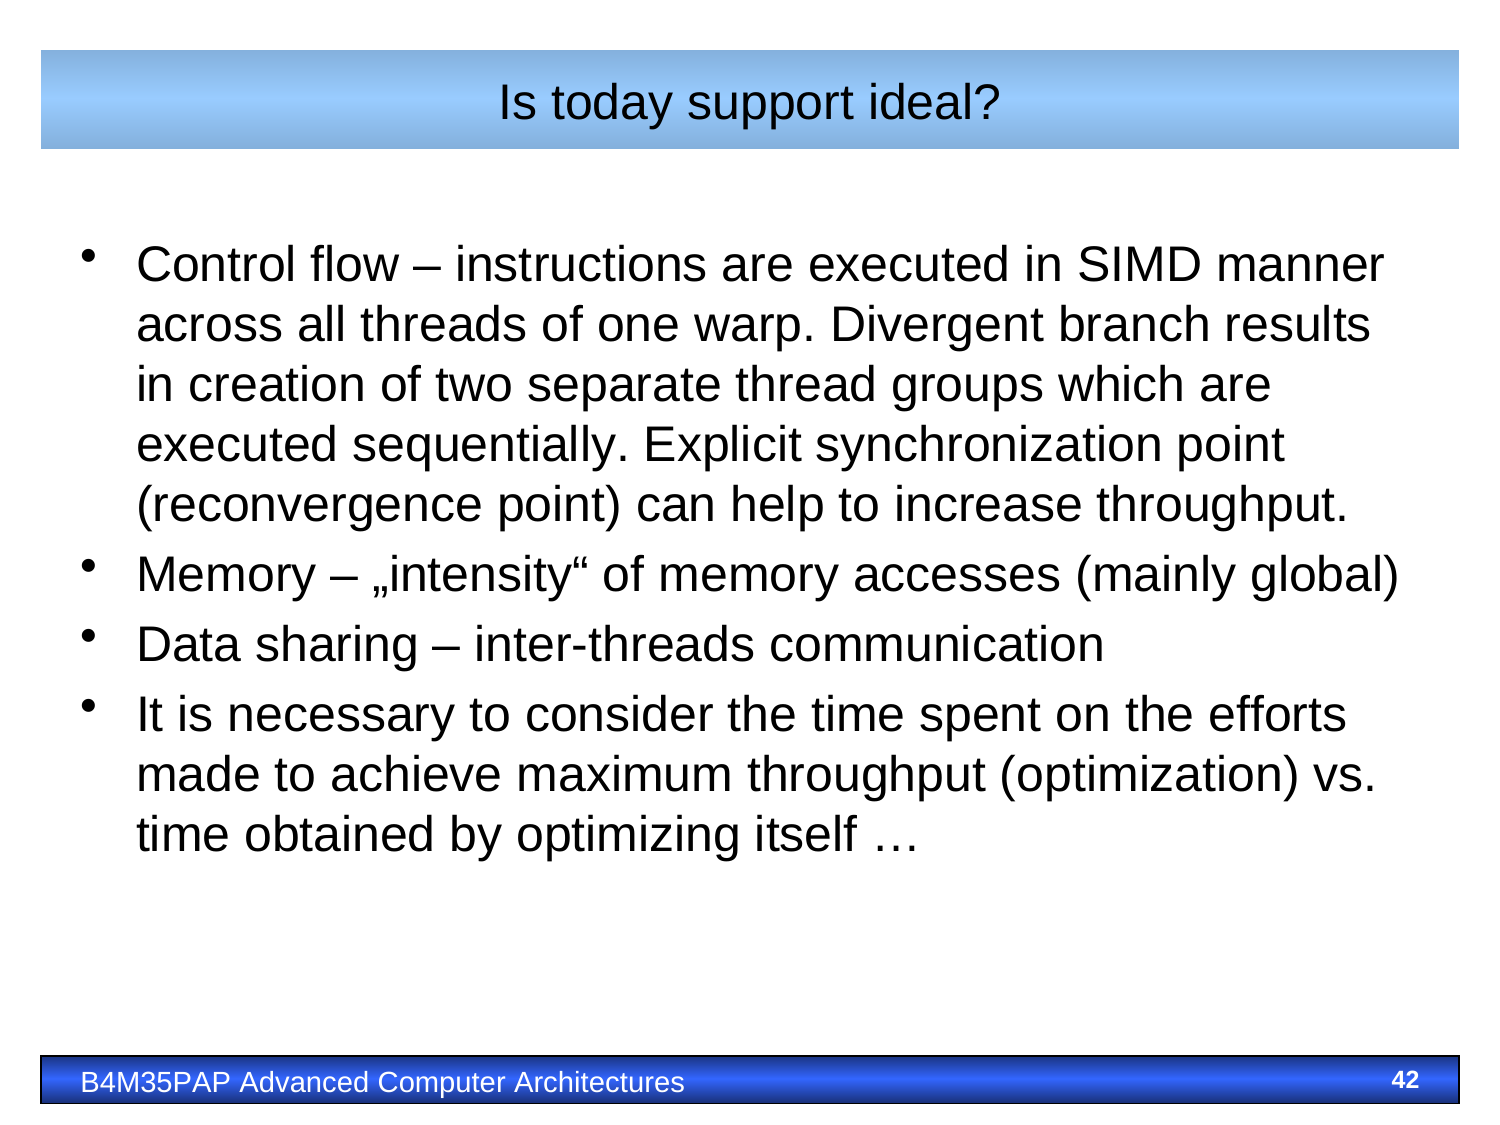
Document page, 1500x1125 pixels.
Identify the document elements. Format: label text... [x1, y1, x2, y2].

list Control flow – instructions are executed in SIMD manner across all threads of one warp. Divergent branch results in creation of two separate thread groups which are executed sequentially. Explicit synchronization point (reconvergence point) can help to increase throughput. Memory – „intensity“ of memory accesses (mainly global) Data sharing – inter-threads communication It is necessary to consider the time spent on the efforts made to achieve maximum throughput (optimization) vs. time obtained by optimizing itself … [64, 223, 1436, 1000]
title Is today support ideal? [41, 50, 1459, 149]
